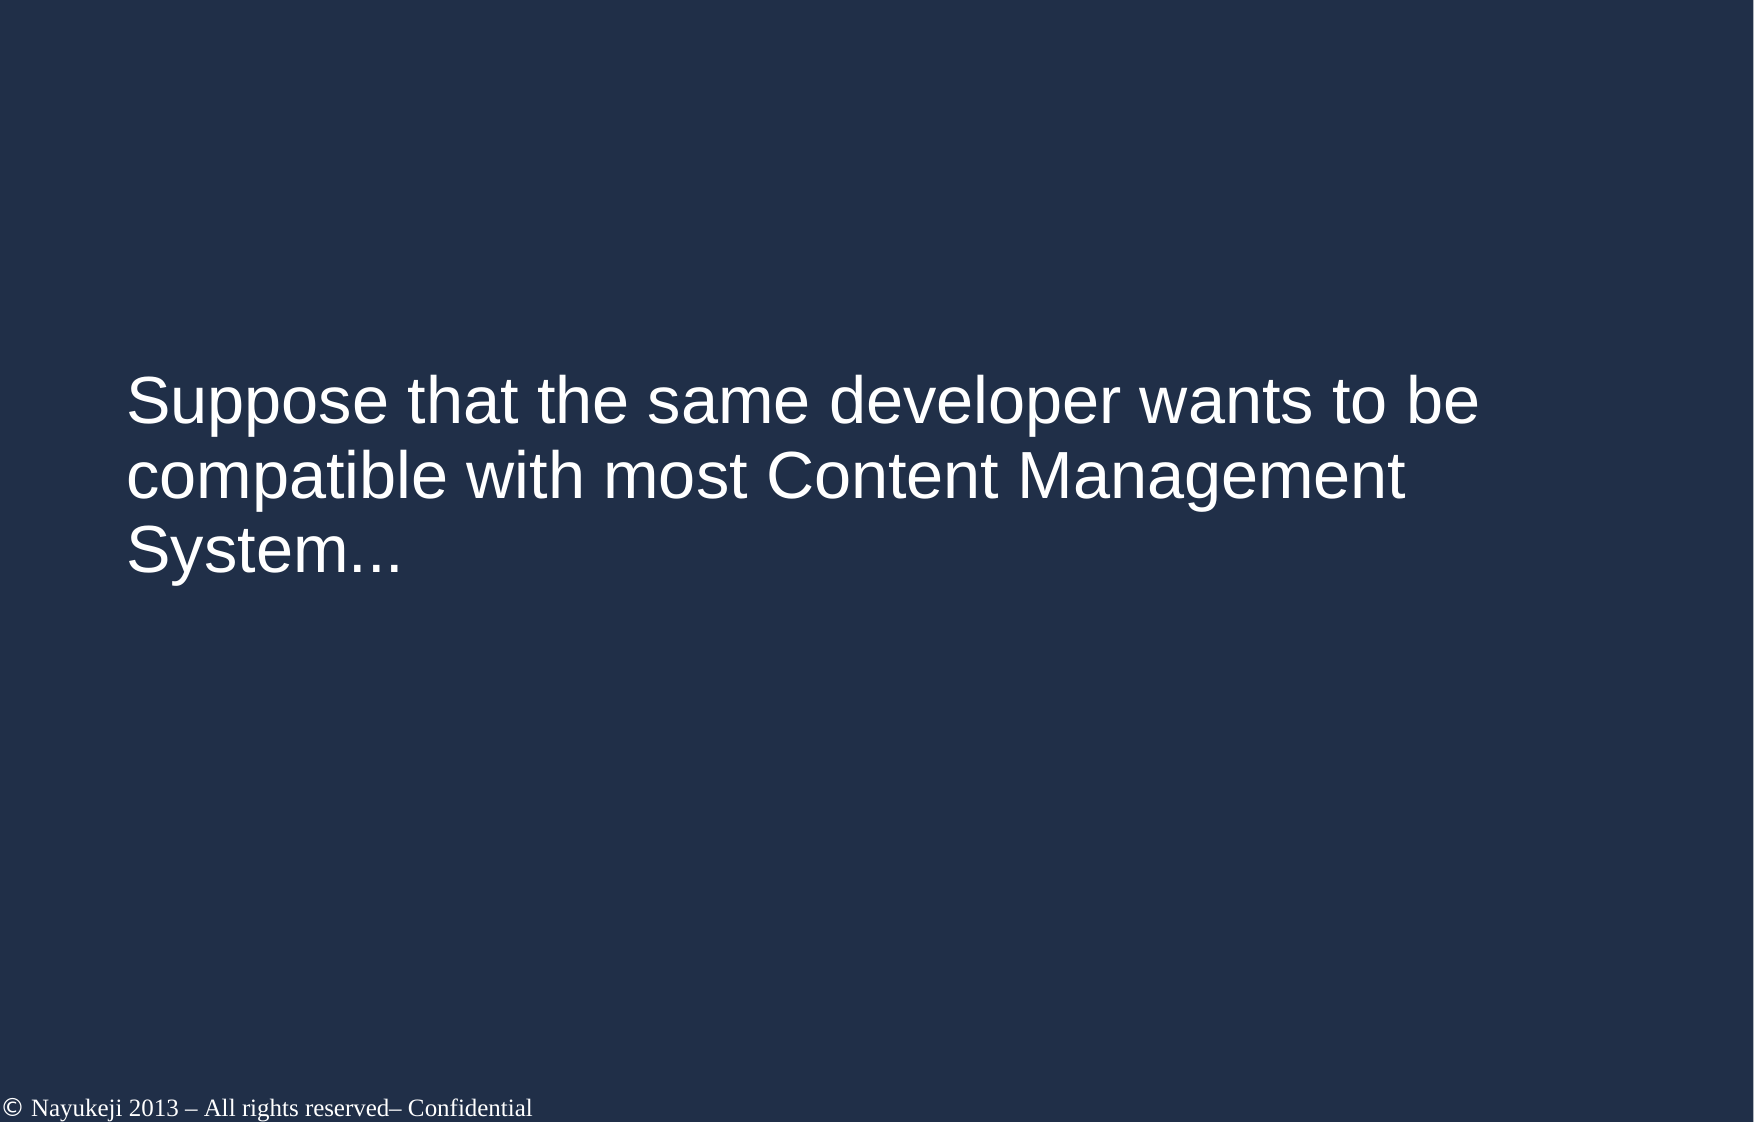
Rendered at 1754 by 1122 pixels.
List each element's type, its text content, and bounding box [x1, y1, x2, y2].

text_box Suppose that the same developer wants to be compatible with most Content Management System... [126, 362, 1646, 1004]
